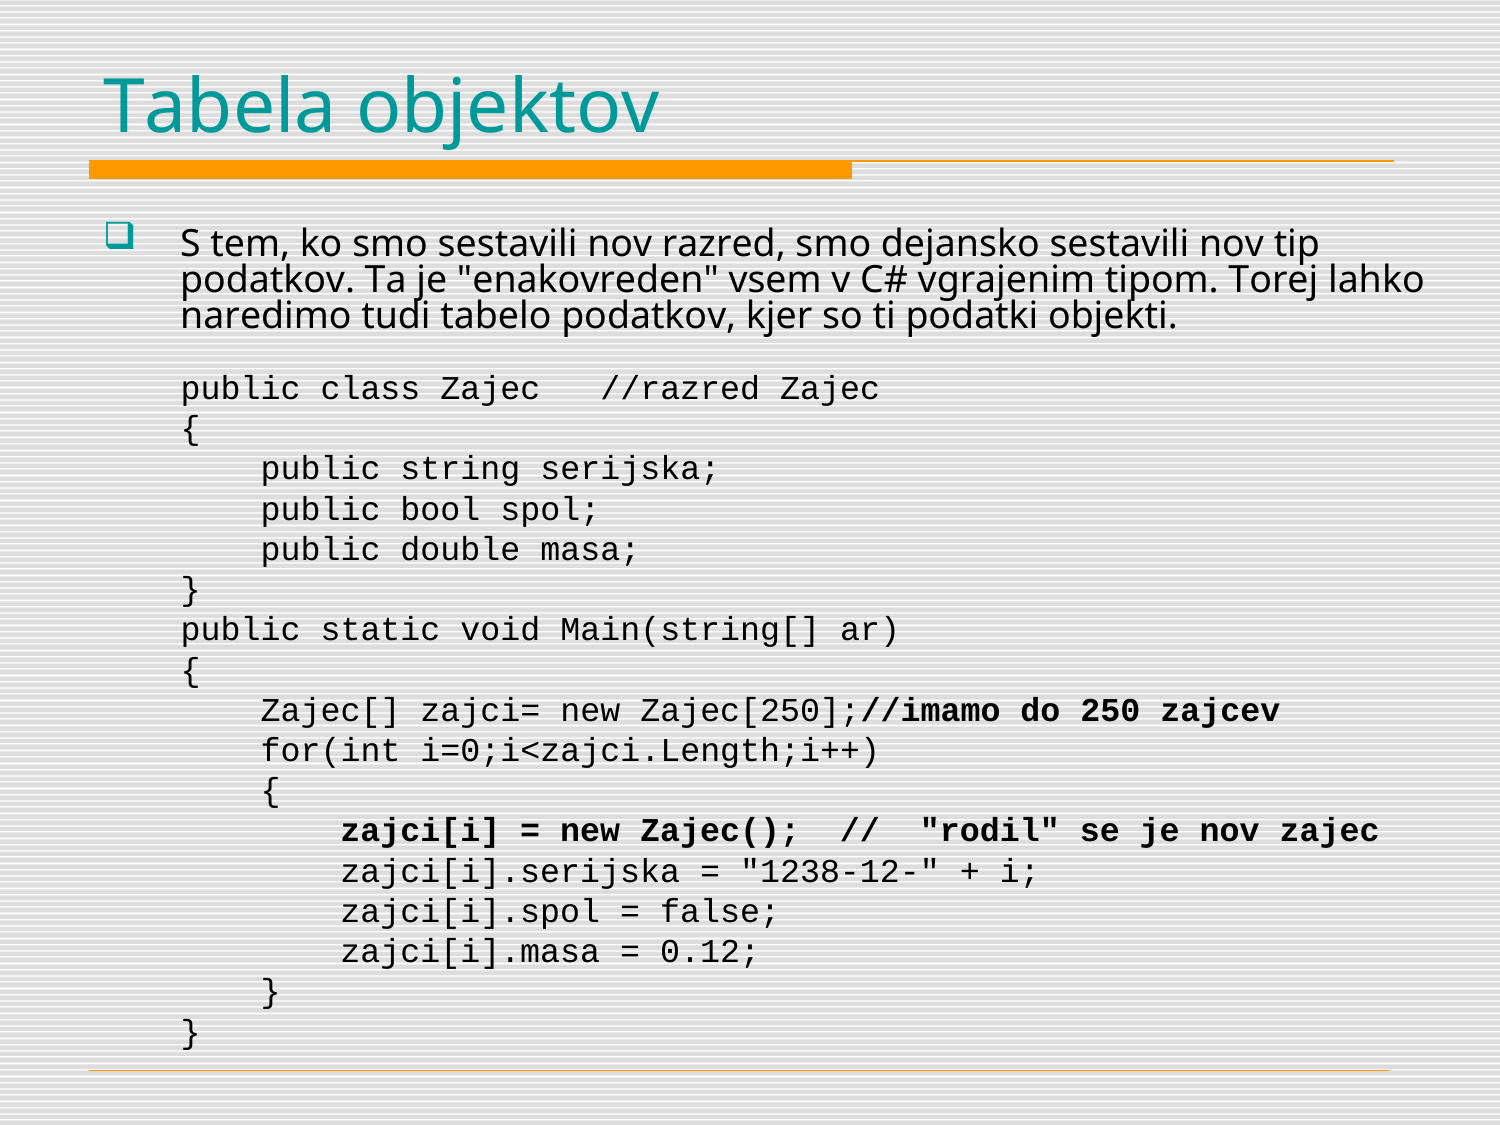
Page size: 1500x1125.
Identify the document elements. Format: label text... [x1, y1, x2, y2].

list S tem, ko smo sestavili nov razred, smo dejansko sestavili nov tip podatkov. Ta je "enakovreden" vsem v C# vgrajenim tipom. Torej lahko naredimo tudi tabelo podatkov, kjer so ti podatki objekti. public class Zajec //razred Zajec { public string serijska; public bool spol; public double masa; } public static void Main(string[] ar) { Zajec[] zajci= new Zajec[250];//imamo do 250 zajcev for(int i=0;i<zajci.Length;i++) { zajci[i] = new Zajec(); // "rodil" se je nov zajec zajci[i].serijska = "1238-12-" + i; zajci[i].spol = false; zajci[i].masa = 0.12; } } [88, 220, 1471, 1059]
picture [0, 0, 1500, 1125]
title Tabela objektov [88, 42, 1401, 155]
